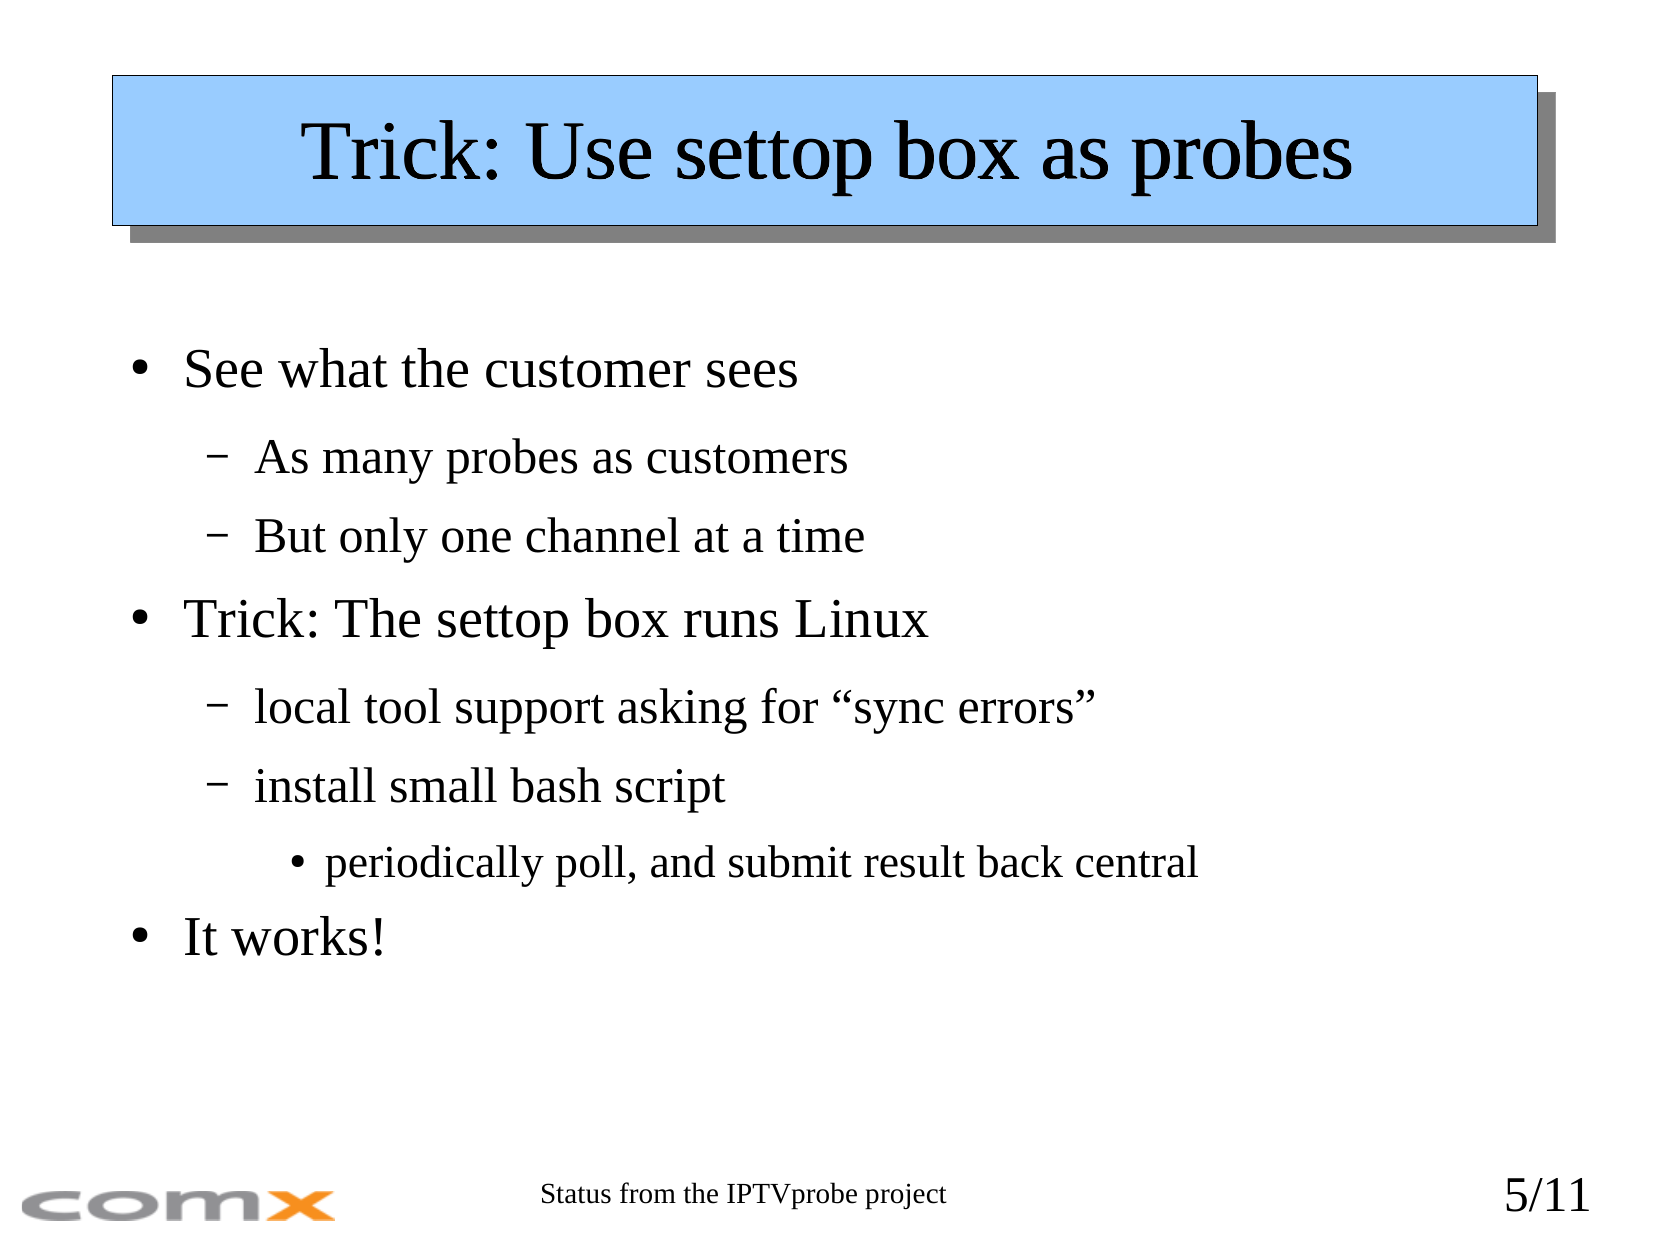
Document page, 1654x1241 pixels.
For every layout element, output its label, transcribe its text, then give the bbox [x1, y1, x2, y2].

list See what the customer sees As many probes as customers But only one channel at a time Trick: The settop box runs Linux local tool support asking for “sync errors” install small bash script periodically poll, and submit result back central It works! [112, 337, 1538, 1126]
title Trick: Use settop box as probes [116, 75, 1538, 226]
picture [21, 1191, 335, 1221]
